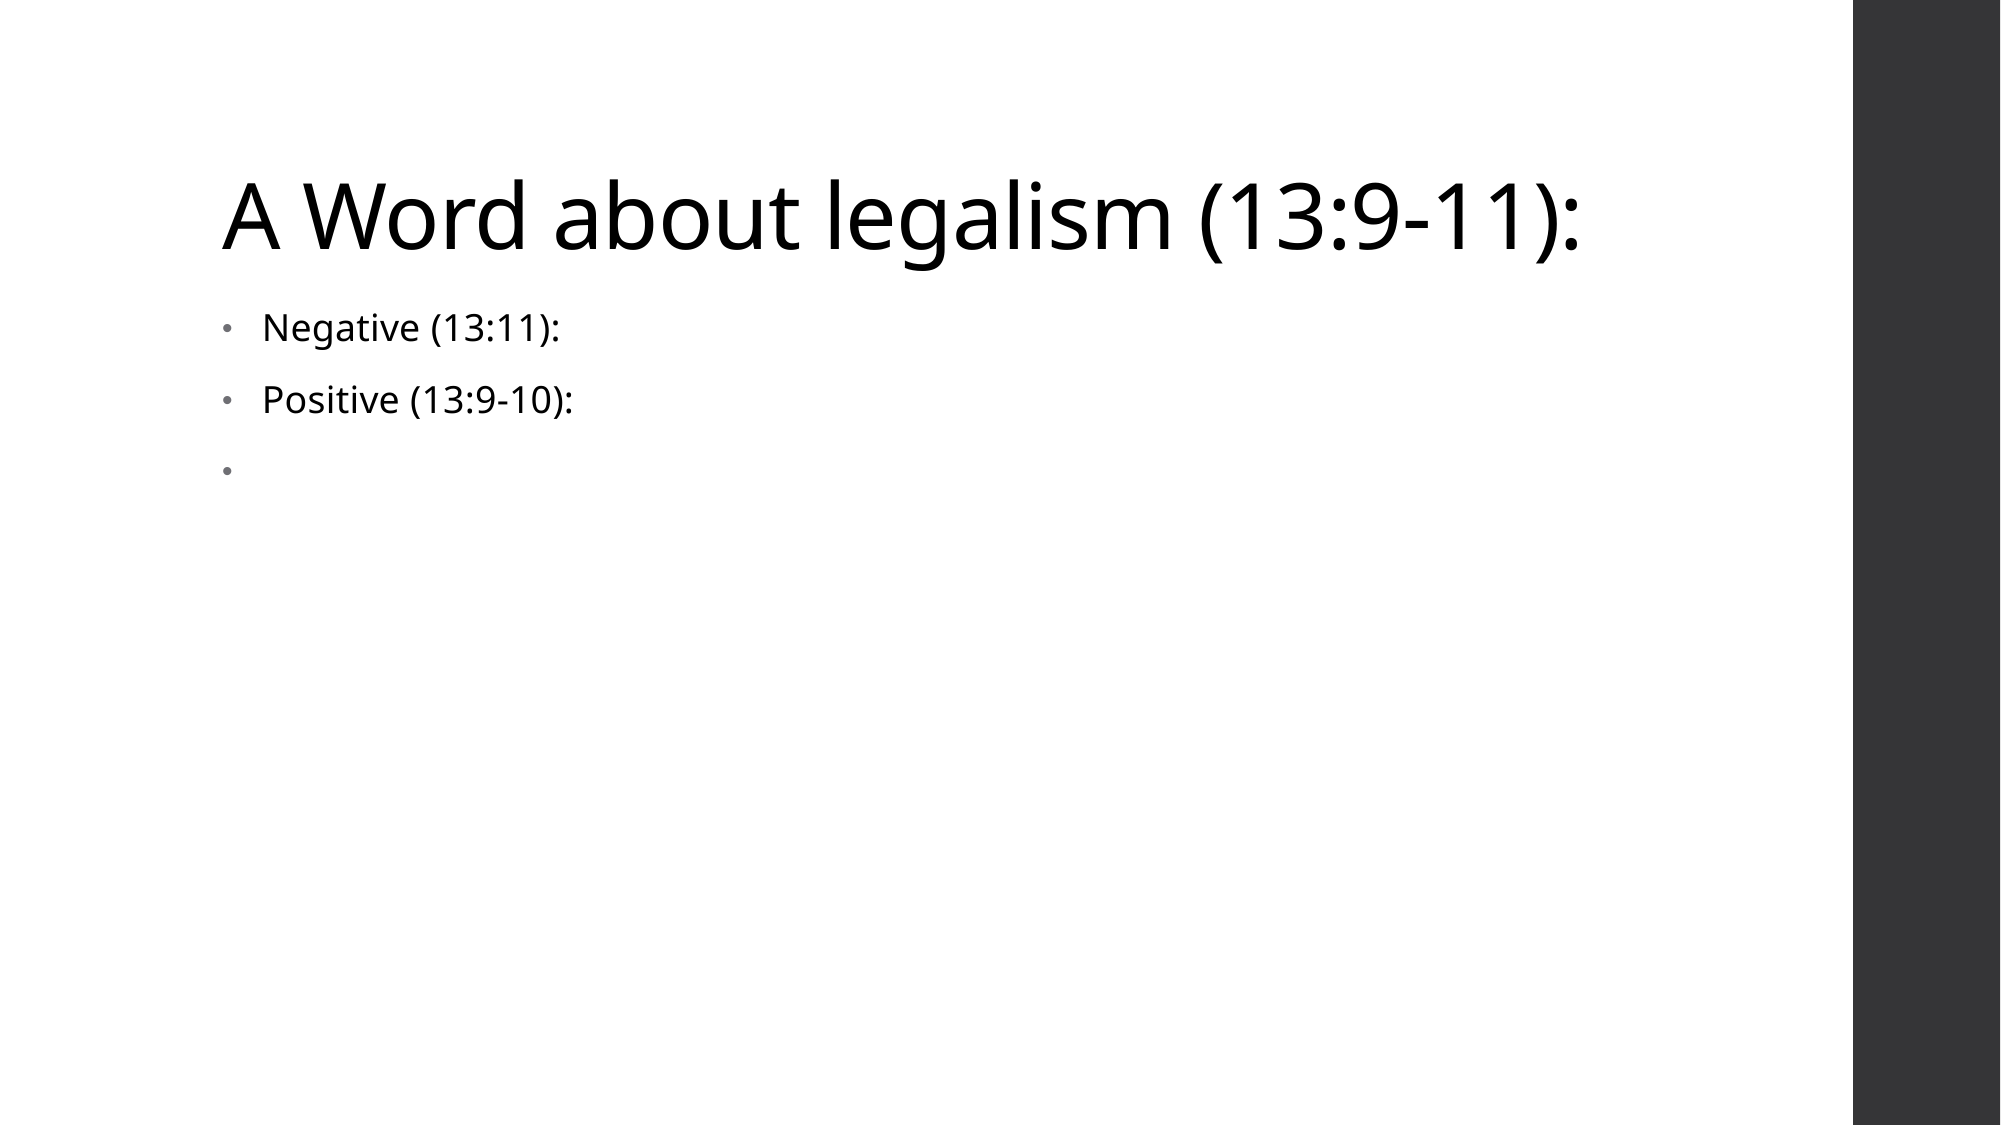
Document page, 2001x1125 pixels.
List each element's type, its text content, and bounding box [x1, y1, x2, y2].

title A Word about legalism (13:9-11): [206, 60, 1797, 278]
list Negative (13:11): Positive (13:9-10): [206, 299, 1617, 1014]
